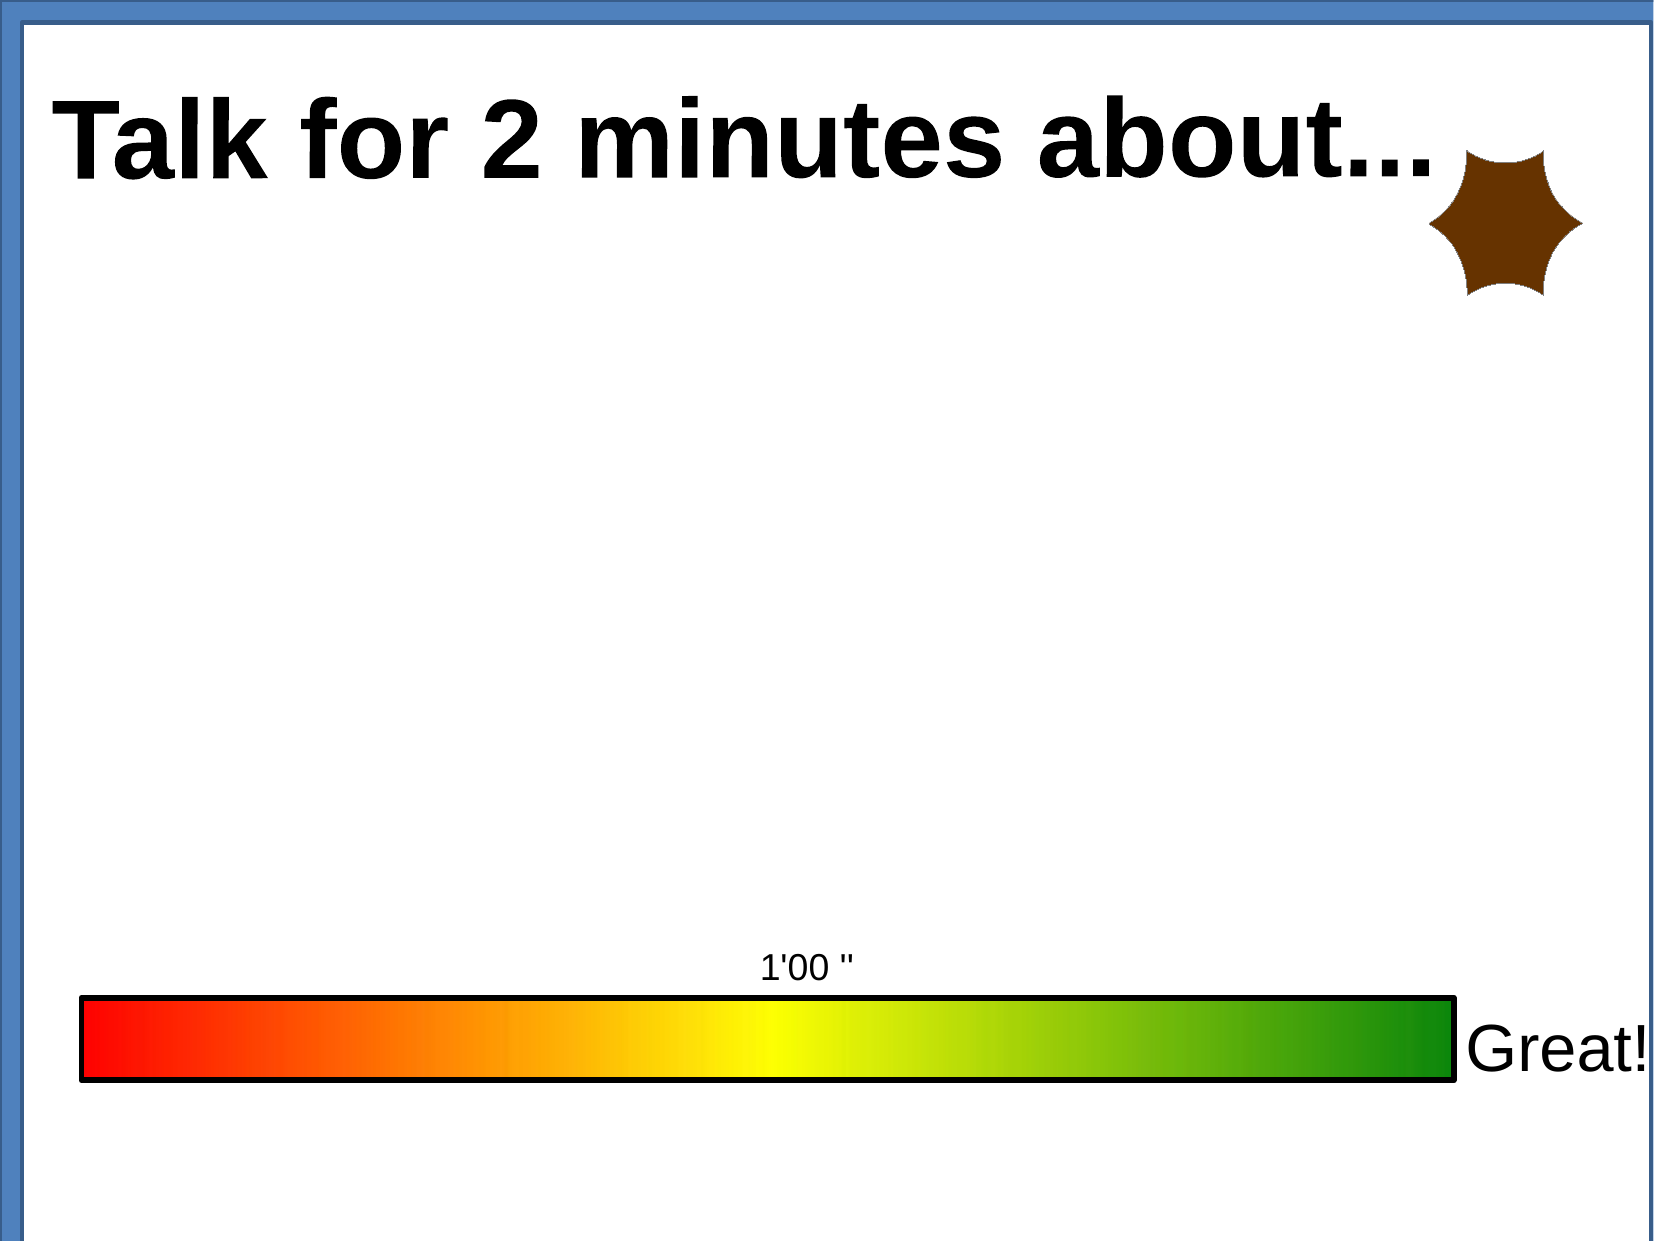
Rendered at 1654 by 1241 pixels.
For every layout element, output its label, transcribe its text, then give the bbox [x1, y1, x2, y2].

text_box 1'00 '' [744, 938, 875, 996]
text_box [0, 0, 1654, 1241]
picture [84, 1001, 1450, 1077]
text_box Great! [1450, 997, 1654, 1094]
text_box [1429, 150, 1583, 296]
text_box Talk for 2 minutes about... [36, 55, 1643, 209]
